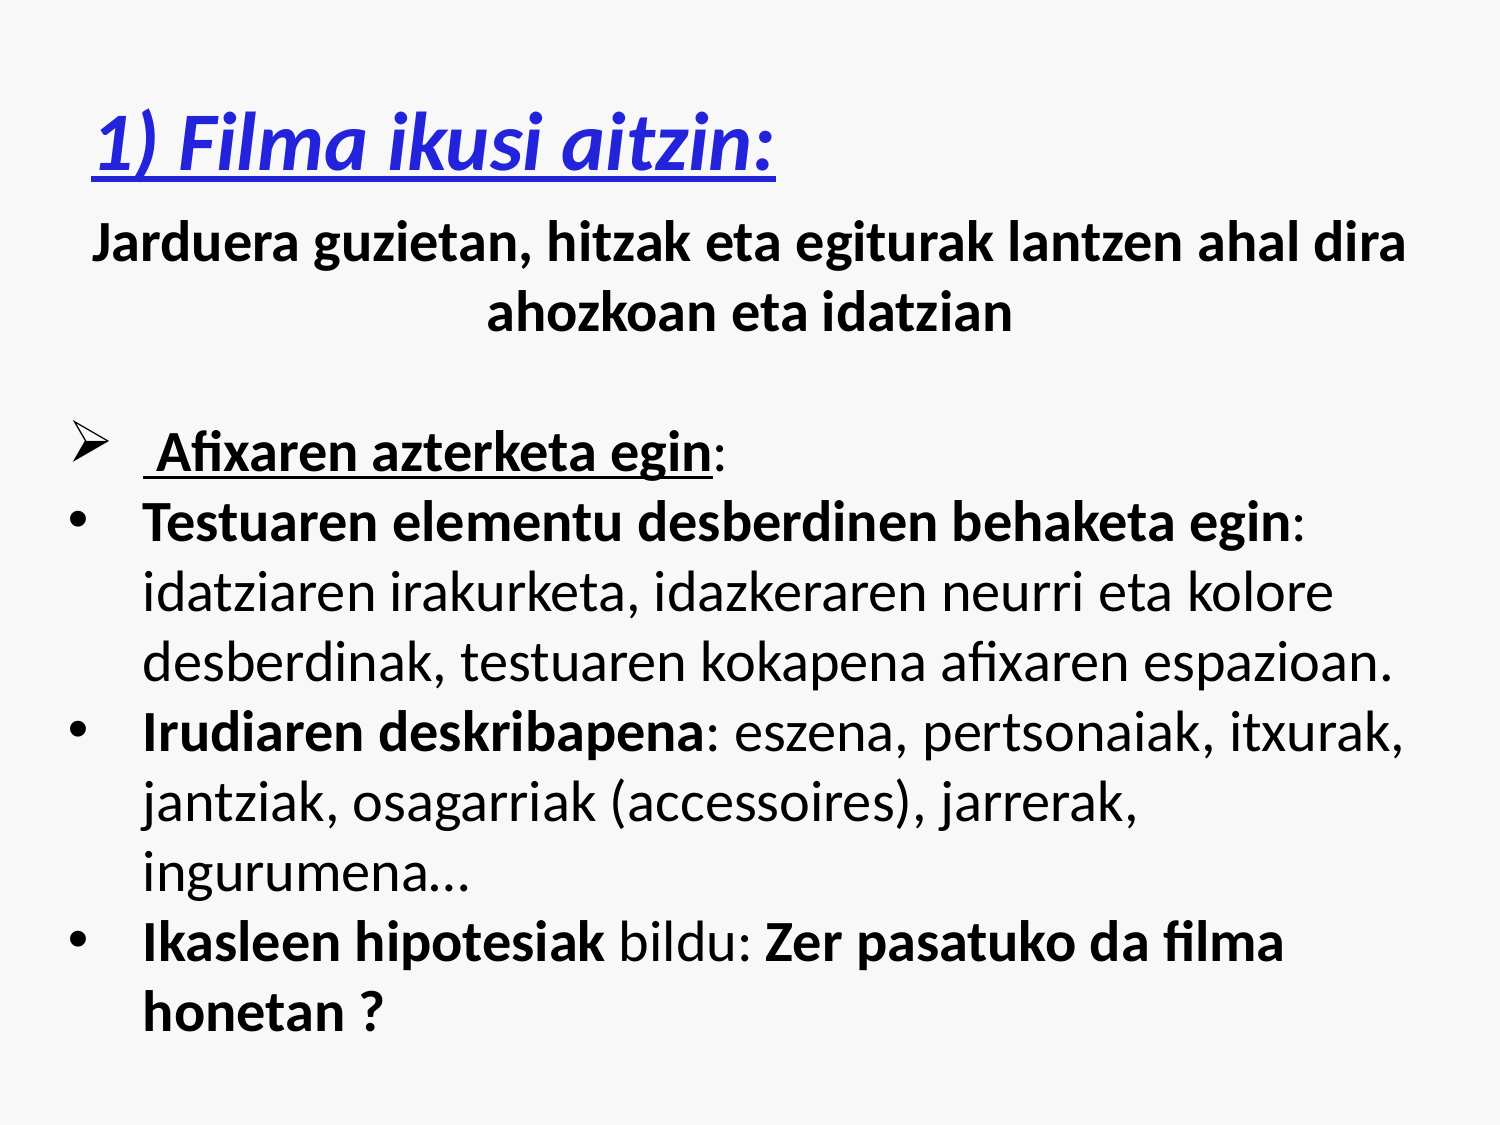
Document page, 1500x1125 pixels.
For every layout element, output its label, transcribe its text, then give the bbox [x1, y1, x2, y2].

text_box Jarduera guzietan, hitzak eta egiturak lantzen ahal dira ahozkoan eta idatzian Afixaren azterketa egin: Testuaren elementu desberdinen behaketa egin: idatziaren irakurketa, idazkeraren neurri eta kolore desberdinak, testuaren kokapena afixaren espazioan. Irudiaren deskribapena: eszena, pertsonaiak, itxurak, jantziak, osagarriak (accessoires), jarrerak, ingurumena… Ikasleen hipotesiak bildu: Zer pasatuko da filma honetan ? [53, 196, 1447, 1051]
text_box 1) Filma ikusi aitzin: [76, 80, 1388, 195]
